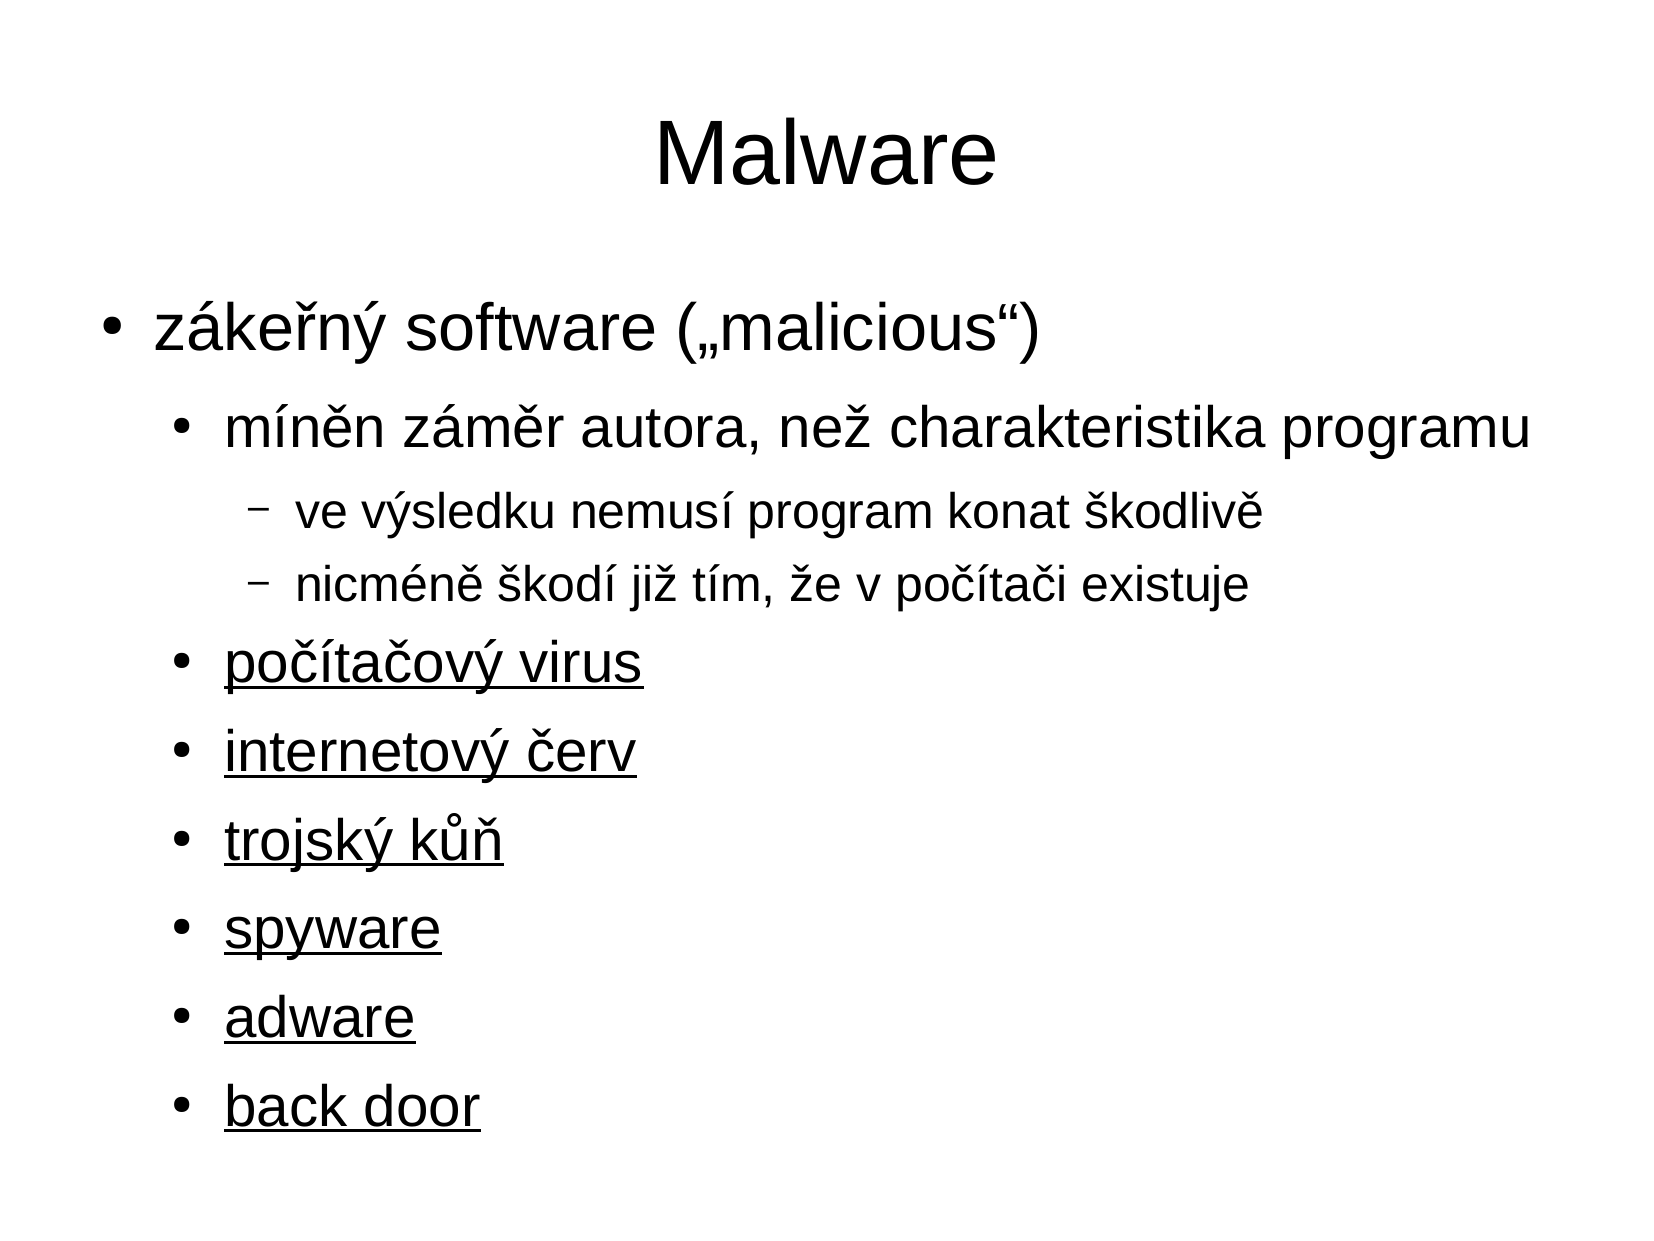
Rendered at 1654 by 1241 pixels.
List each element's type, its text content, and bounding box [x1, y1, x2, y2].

list zákeřný software („malicious“) míněn záměr autora, než charakteristika programu ve výsledku nemusí program konat škodlivě nicméně škodí již tím, že v počítači existuje počítačový virus internetový červ trojský kůň spyware adware back door [82, 290, 1571, 1139]
title Malware [82, 49, 1571, 257]
